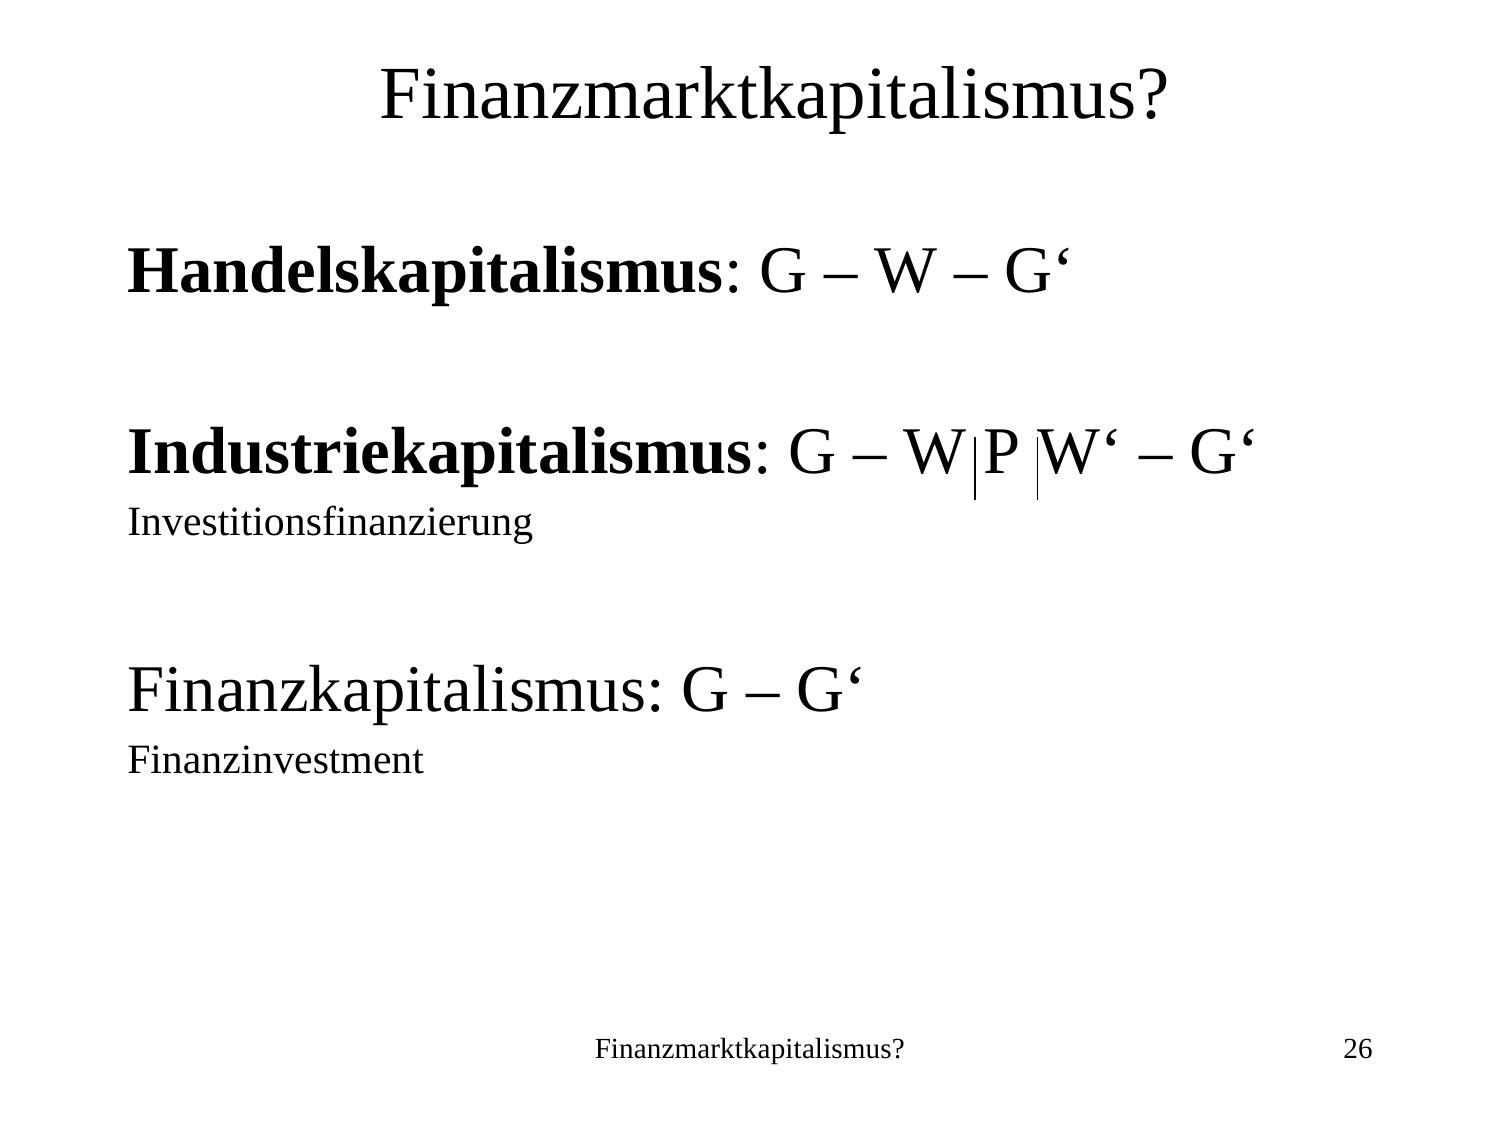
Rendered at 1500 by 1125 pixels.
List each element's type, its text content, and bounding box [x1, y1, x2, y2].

list Handelskapitalismus: G – W – G‘ Industriekapitalismus: G – W P W‘ – G‘ Investitionsfinanzierung Finanzkapitalismus: G – G‘ Finanzinvestment [112, 224, 1388, 1122]
title Finanzmarktkapitalismus? [137, 0, 1413, 188]
